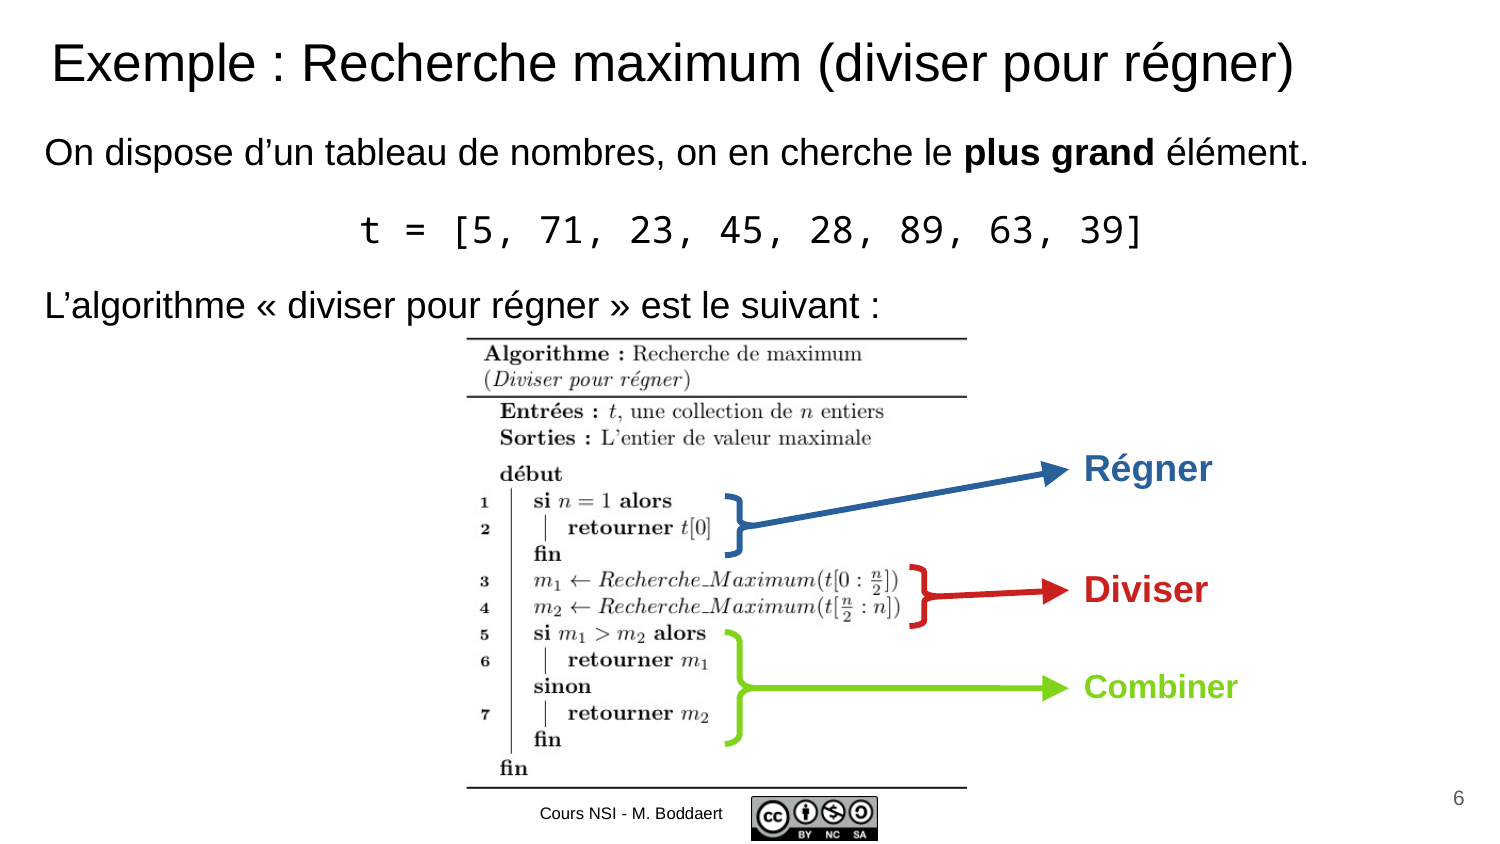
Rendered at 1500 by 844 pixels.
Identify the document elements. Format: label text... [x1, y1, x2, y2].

text_box Régner [1069, 440, 1222, 499]
text_box Combiner [1068, 661, 1249, 716]
title Exemple : Recherche maximum (diviser pour régner) [51, 13, 1449, 108]
slide_number <numéro> [1389, 764, 1480, 830]
text_box L’algorithme « diviser pour régner » est le suivant : [29, 277, 923, 336]
text_box On dispose d’un tableau de nombres, on en cherche le plus grand élément. t = [5, 71, 23, 45, 28, 89, 63, 39] [29, 120, 1477, 296]
picture [751, 796, 878, 841]
picture [465, 336, 967, 789]
text_box Diviser [1068, 561, 1220, 620]
